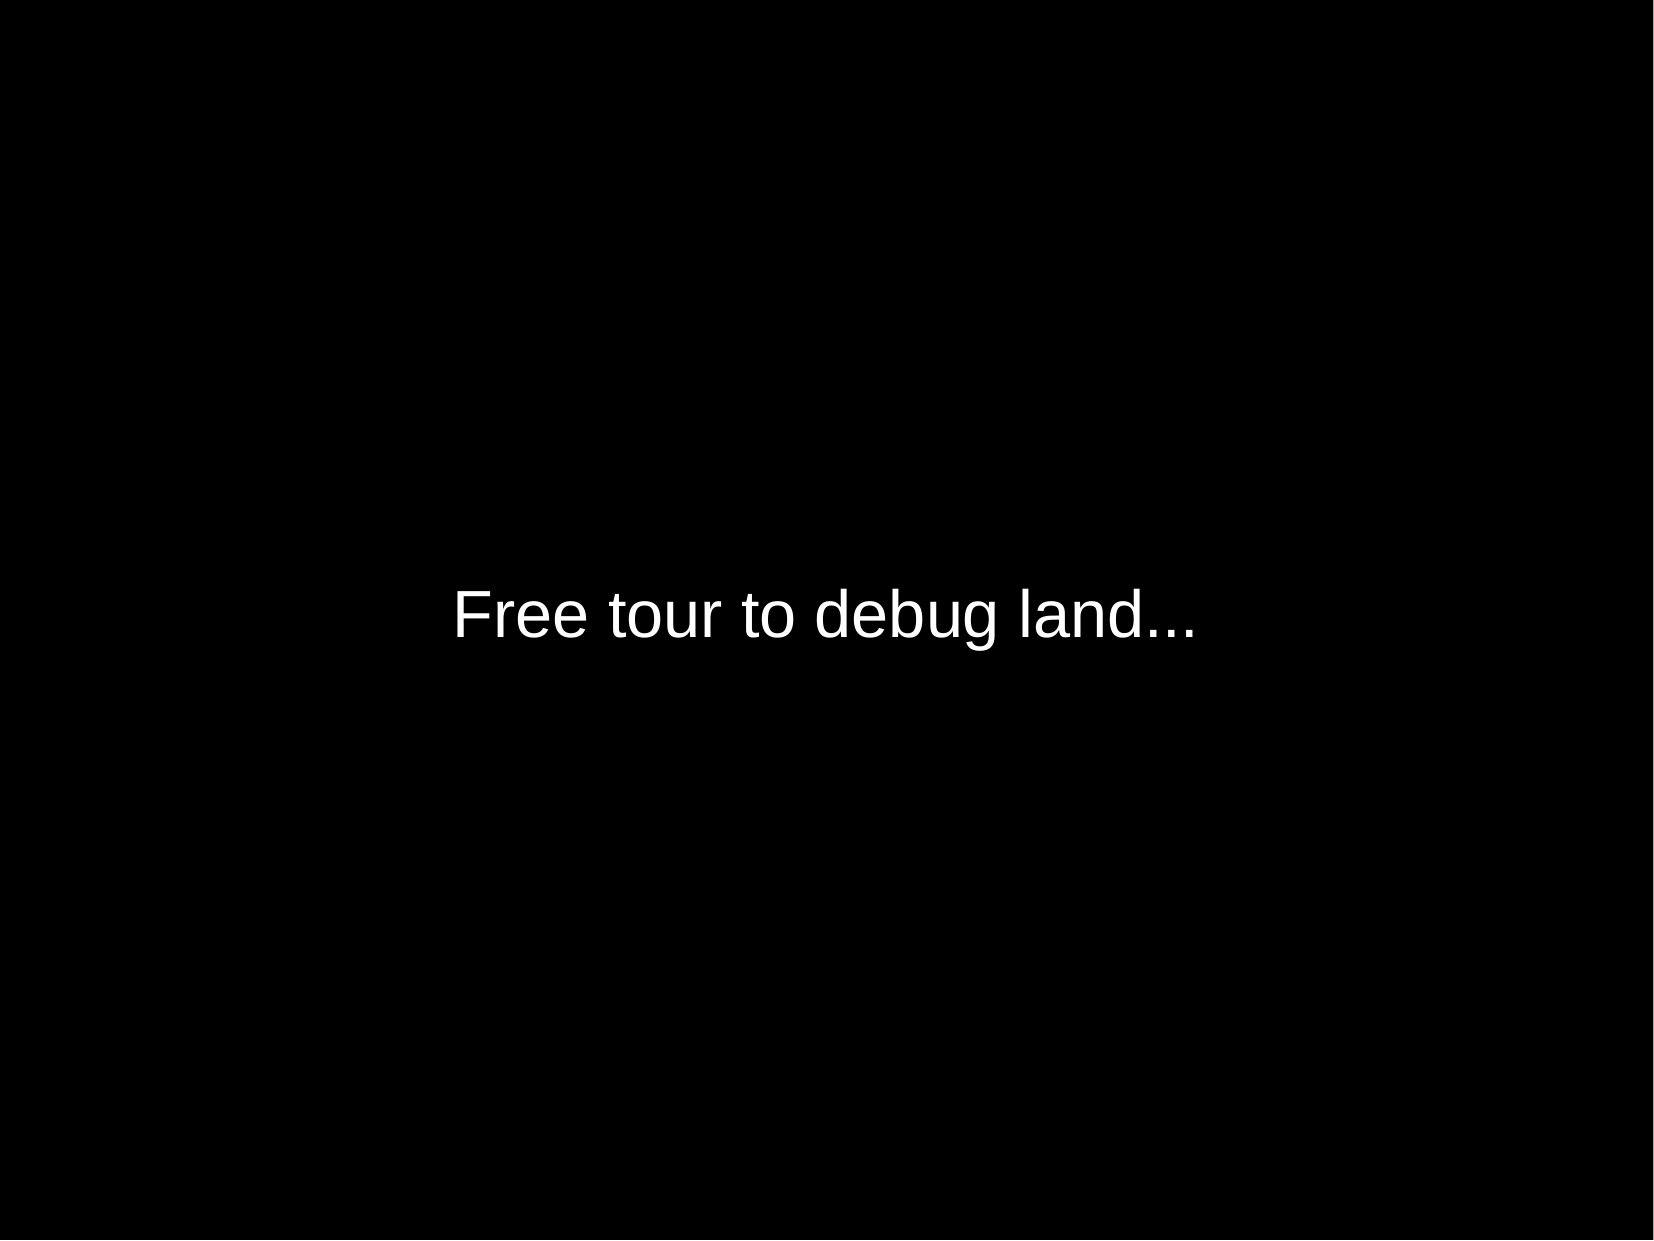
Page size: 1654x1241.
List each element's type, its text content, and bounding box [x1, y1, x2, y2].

subtitle Free tour to debug land... [82, 127, 1571, 1102]
